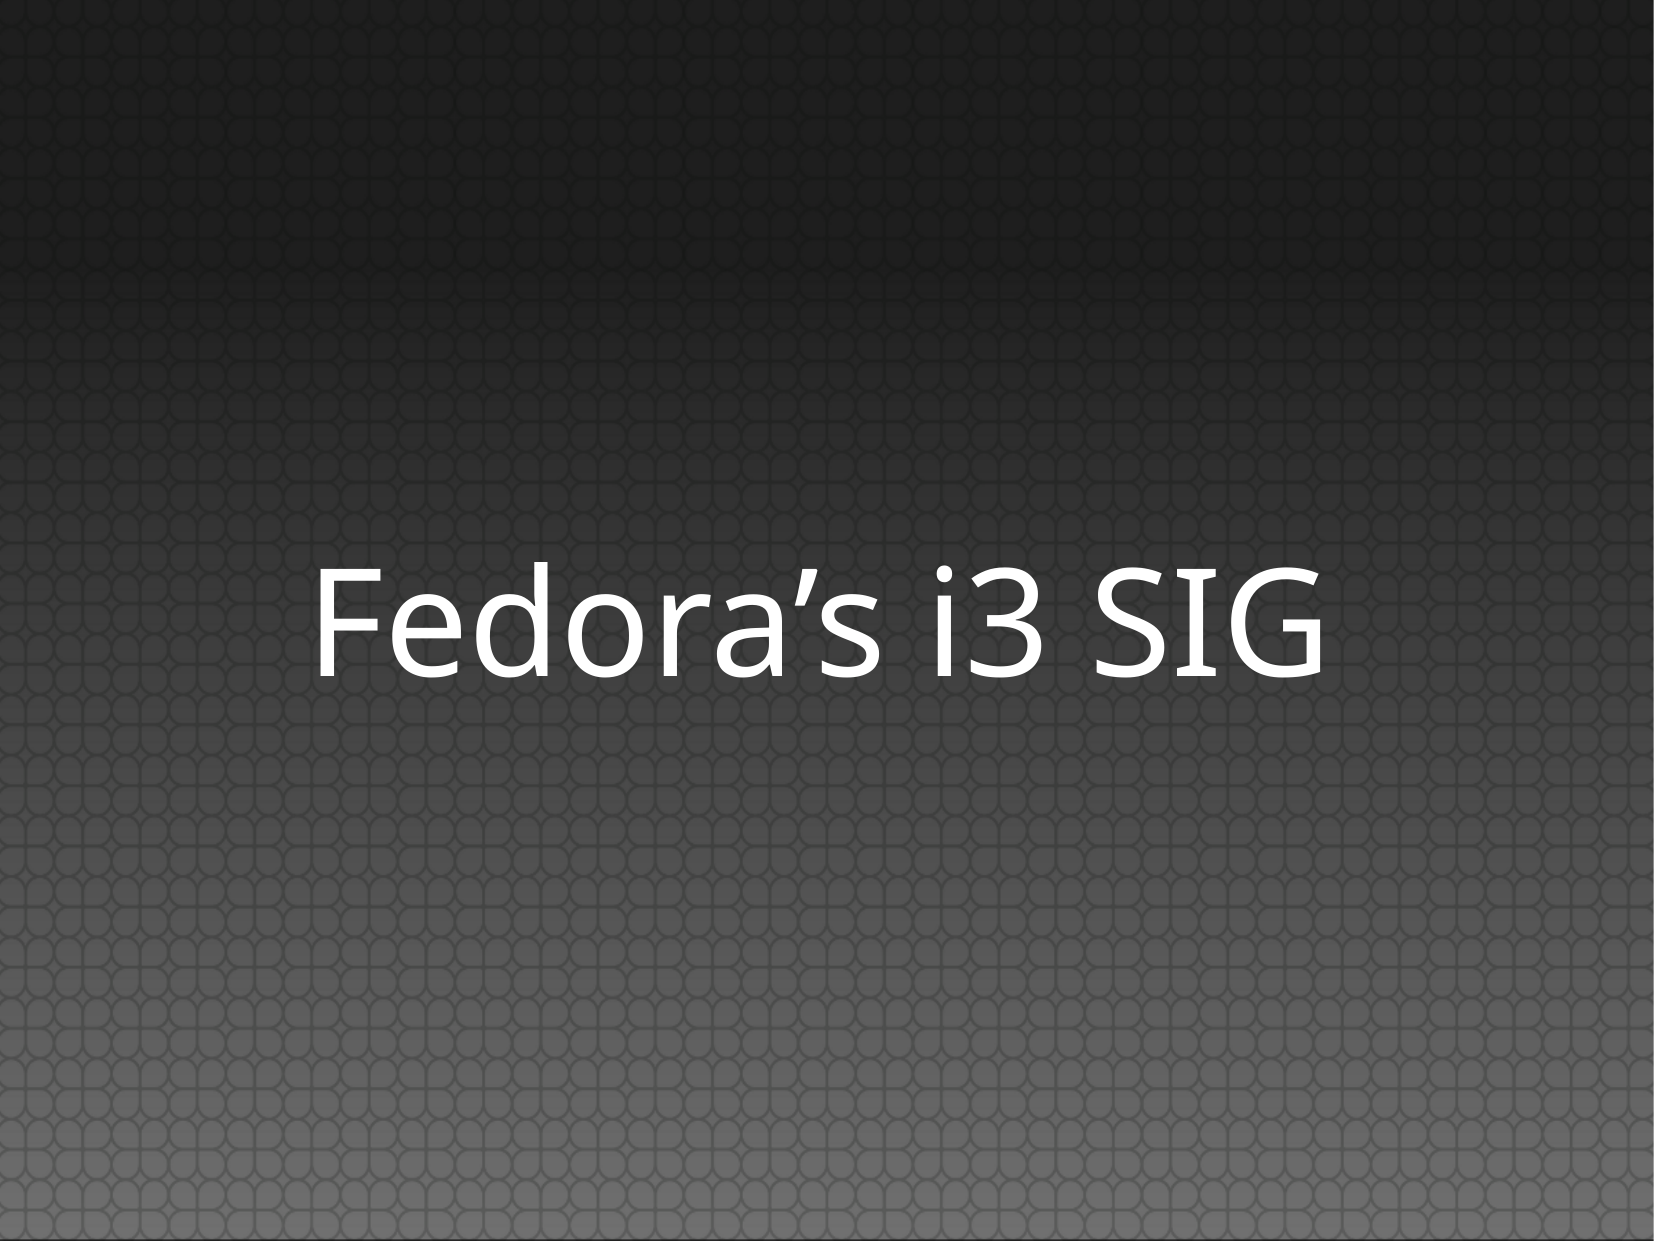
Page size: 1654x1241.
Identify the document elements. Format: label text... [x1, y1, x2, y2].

title Fedora’s i3 SIG [75, 525, 1564, 713]
picture [0, 0, 1654, 1241]
